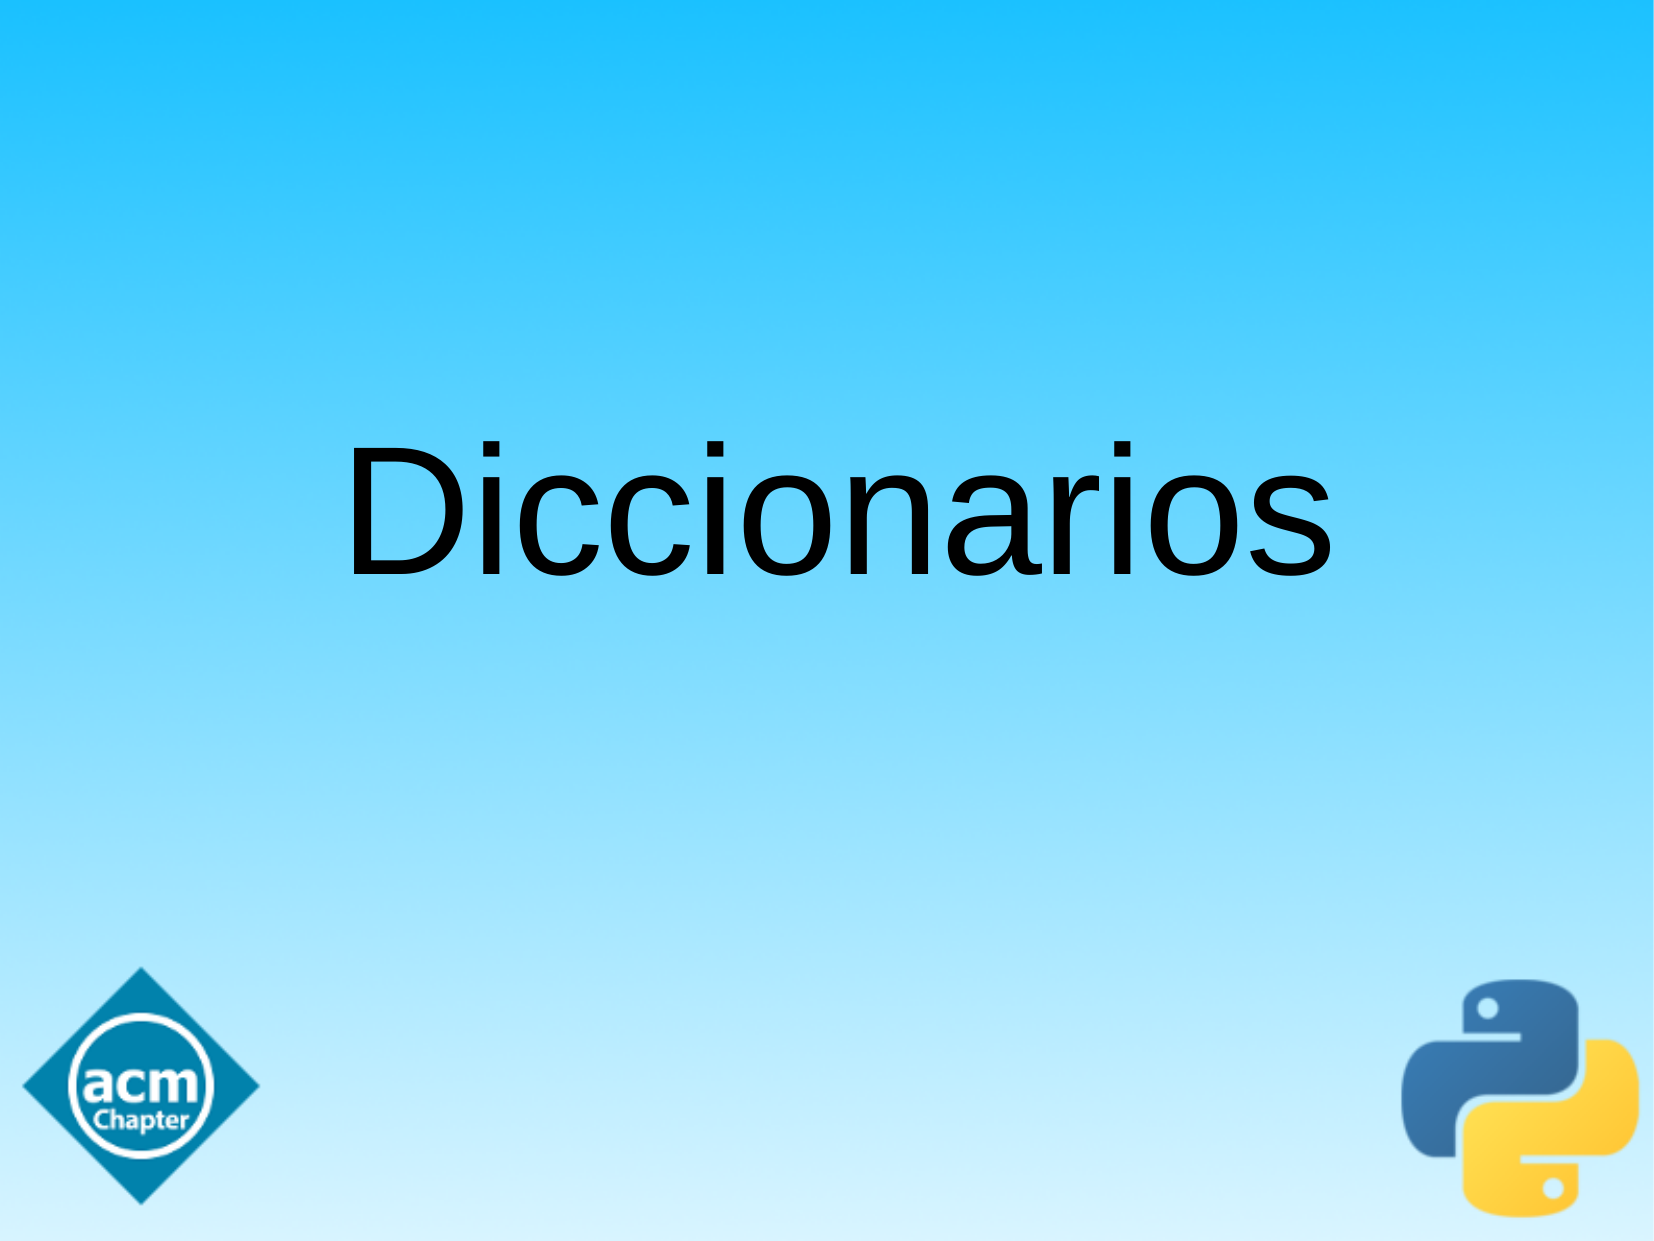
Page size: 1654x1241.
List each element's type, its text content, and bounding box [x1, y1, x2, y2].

picture [0, 0, 1654, 1241]
title Diccionarios [94, 407, 1583, 615]
